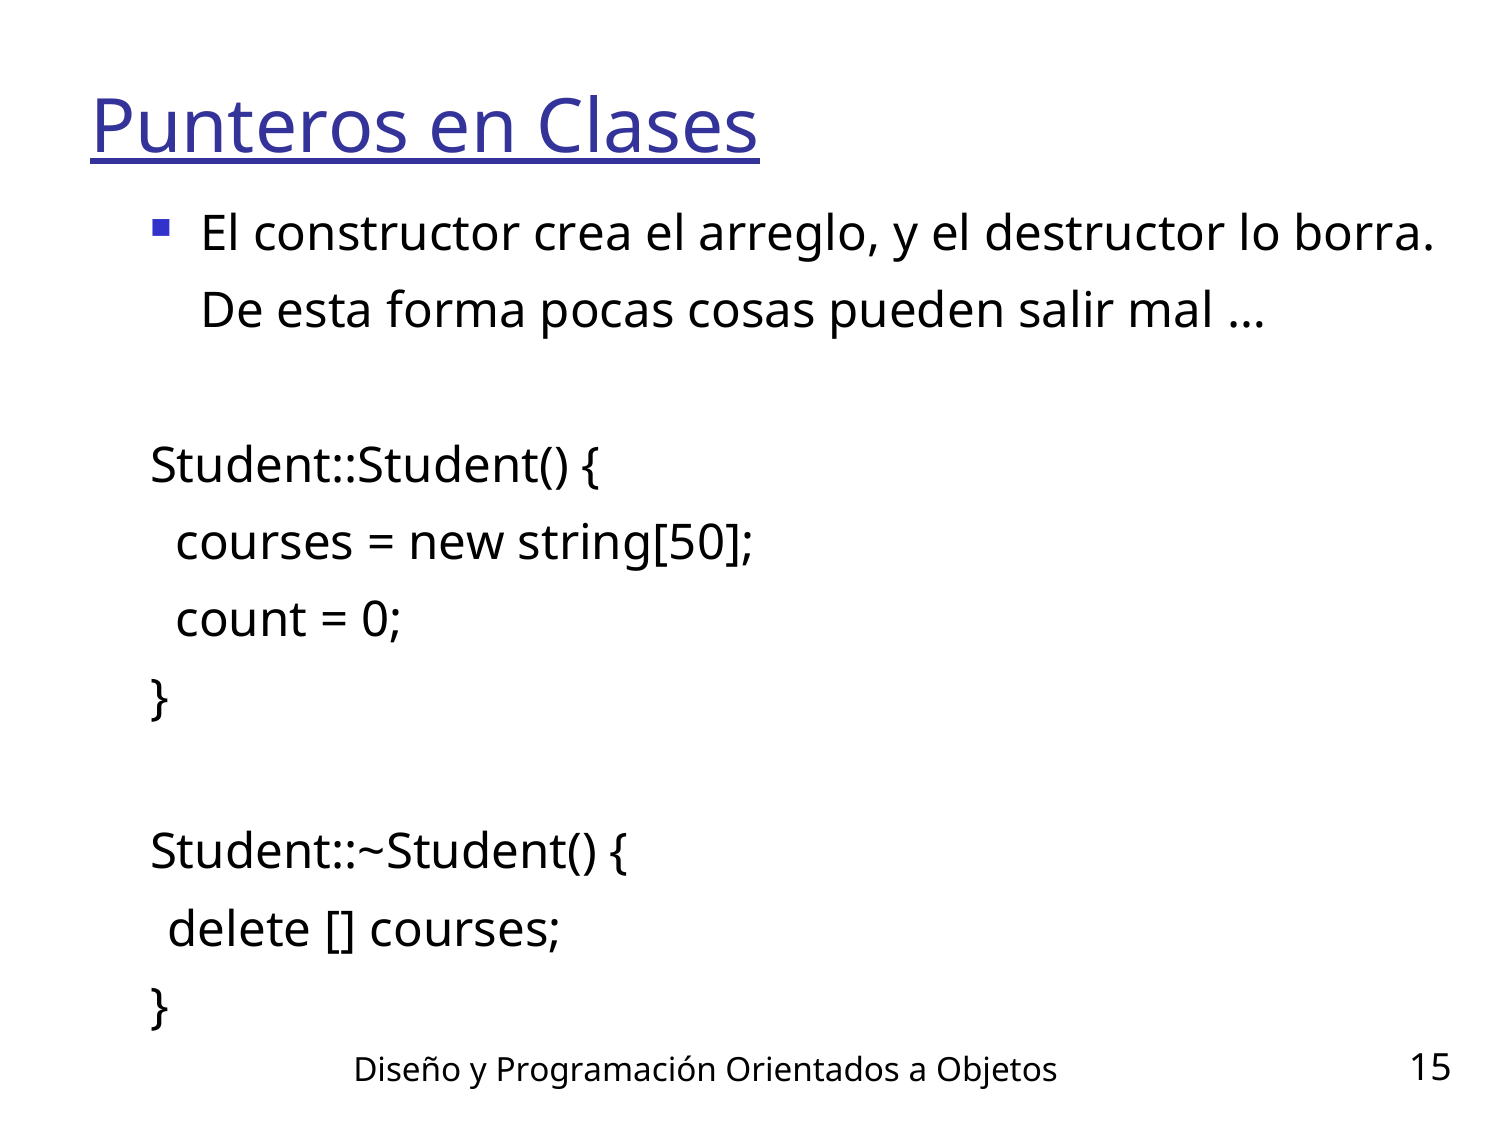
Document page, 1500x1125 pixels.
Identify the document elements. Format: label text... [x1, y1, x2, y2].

title Punteros en Clases [75, 19, 1466, 182]
list El constructor crea el arreglo, y el destructor lo borra. De esta forma pocas cosas pueden salir mal … Student::Student()‏ { courses = new string[50]; count = 0; } Student::~Student()‏ { delete [] courses; } [150, 187, 1462, 1051]
